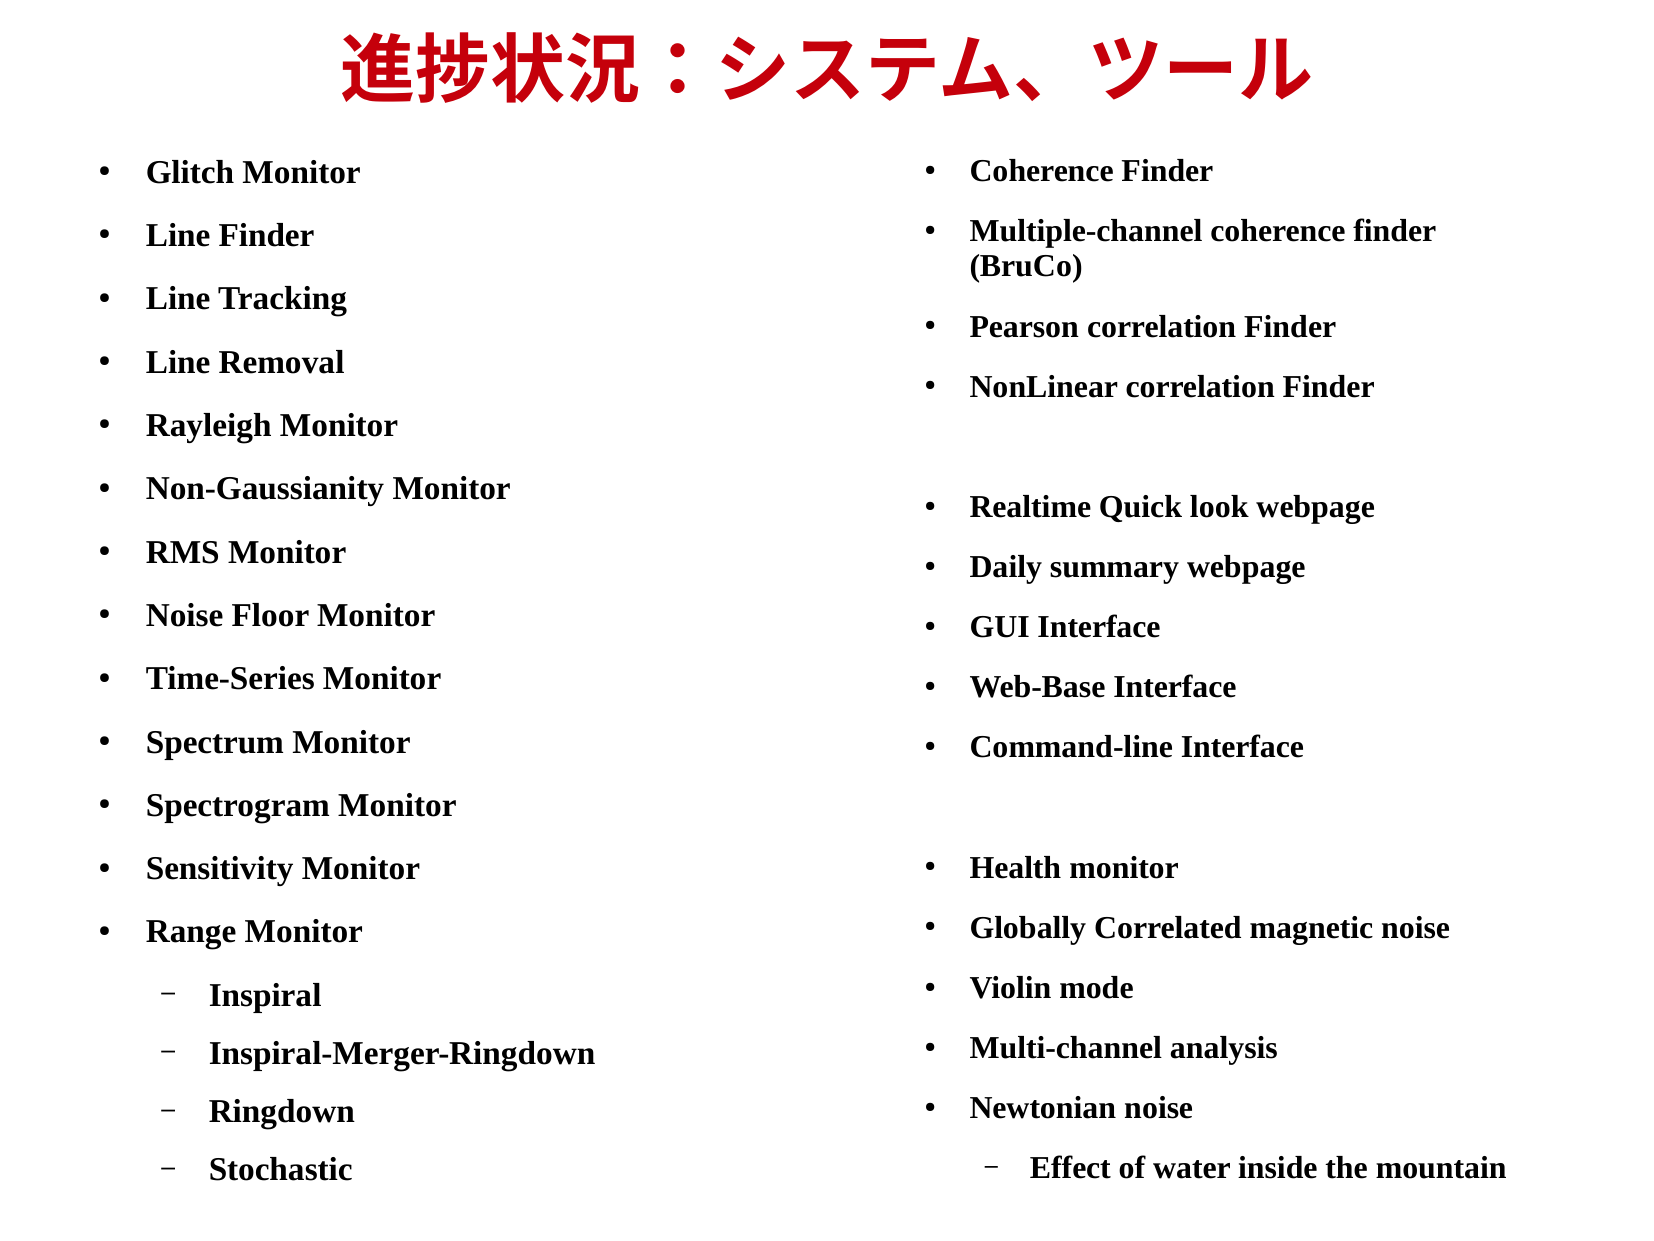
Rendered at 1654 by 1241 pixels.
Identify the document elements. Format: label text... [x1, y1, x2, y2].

list Coherence Finder Multiple-channel coherence finder (BruCo) Pearson correlation Finder NonLinear correlation Finder Realtime Quick look webpage Daily summary webpage GUI Interface Web-Base Interface Command-line Interface Health monitor Globally Correlated magnetic noise Violin mode Multi-channel analysis Newtonian noise Effect of water inside the mountain [909, 153, 1524, 1193]
list Glitch Monitor Line Finder Line Tracking Line Removal Rayleigh Monitor Non-Gaussianity Monitor RMS Monitor Noise Floor Monitor Time-Series Monitor Spectrum Monitor Spectrogram Monitor Sensitivity Monitor Range Monitor Inspiral Inspiral-Merger-Ringdown Ringdown Stochastic [82, 153, 697, 1193]
title 進捗状況：システム、ツール [82, 11, 1571, 116]
